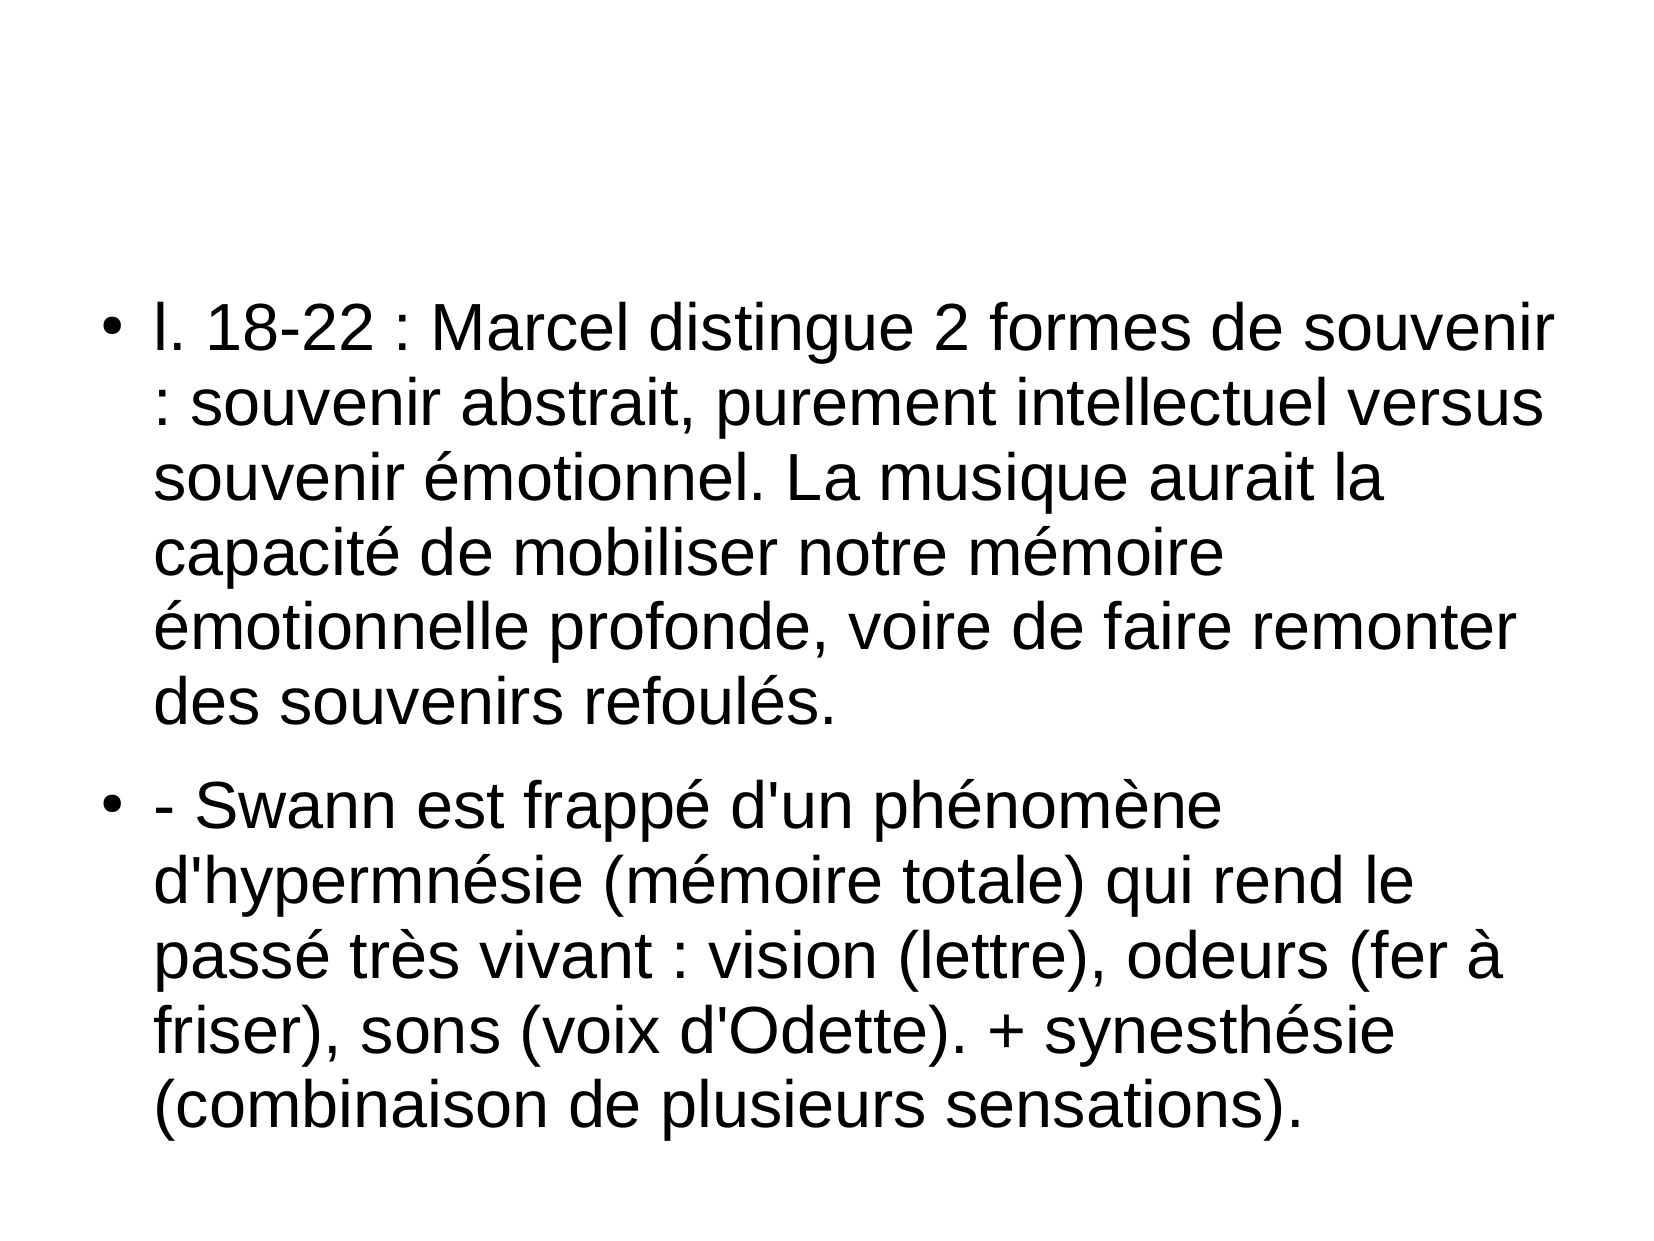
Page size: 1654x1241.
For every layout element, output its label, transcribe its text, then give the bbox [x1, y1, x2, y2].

list l. 18-22 : Marcel distingue 2 formes de souvenir : souvenir abstrait, purement intellectuel versus souvenir émotionnel. La musique aurait la capacité de mobiliser notre mémoire émotionnelle profonde, voire de faire remonter des souvenirs refoulés. - Swann est frappé d'un phénomène d'hypermnésie (mémoire totale) qui rend le passé très vivant : vision (lettre), odeurs (fer à friser), sons (voix d'Odette). + synesthésie (combinaison de plusieurs sensations). [82, 290, 1571, 1143]
